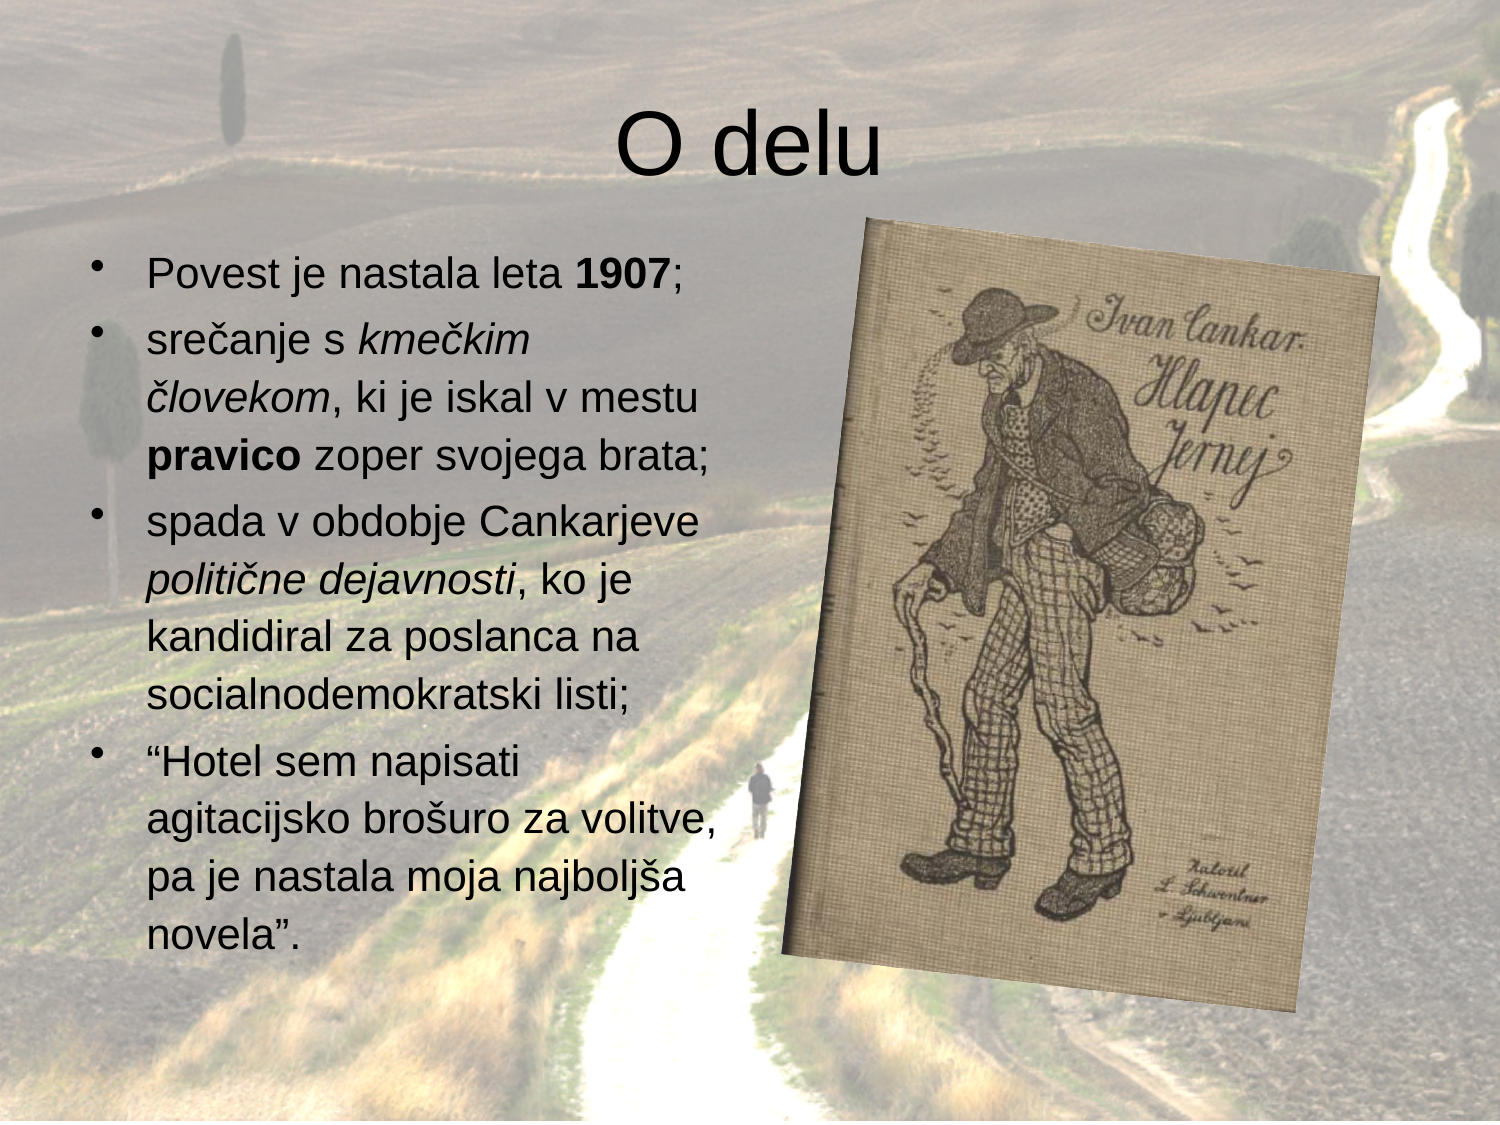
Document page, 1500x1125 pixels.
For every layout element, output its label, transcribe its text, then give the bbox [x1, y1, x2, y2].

title O delu [75, 45, 1425, 233]
list Povest je nastala leta 1907; srečanje s kmečkim človekom, ki je iskal v mestu pravico zoper svojega brata; spada v obdobje Cankarjeve politične dejavnosti, ko je kandidiral za poslanca na socialnodemokratski listi; “Hotel sem napisati agitacijsko brošuro za volitve, pa je nastala moja najboljša novela”. [75, 231, 738, 1035]
picture [0, 0, 1500, 1121]
